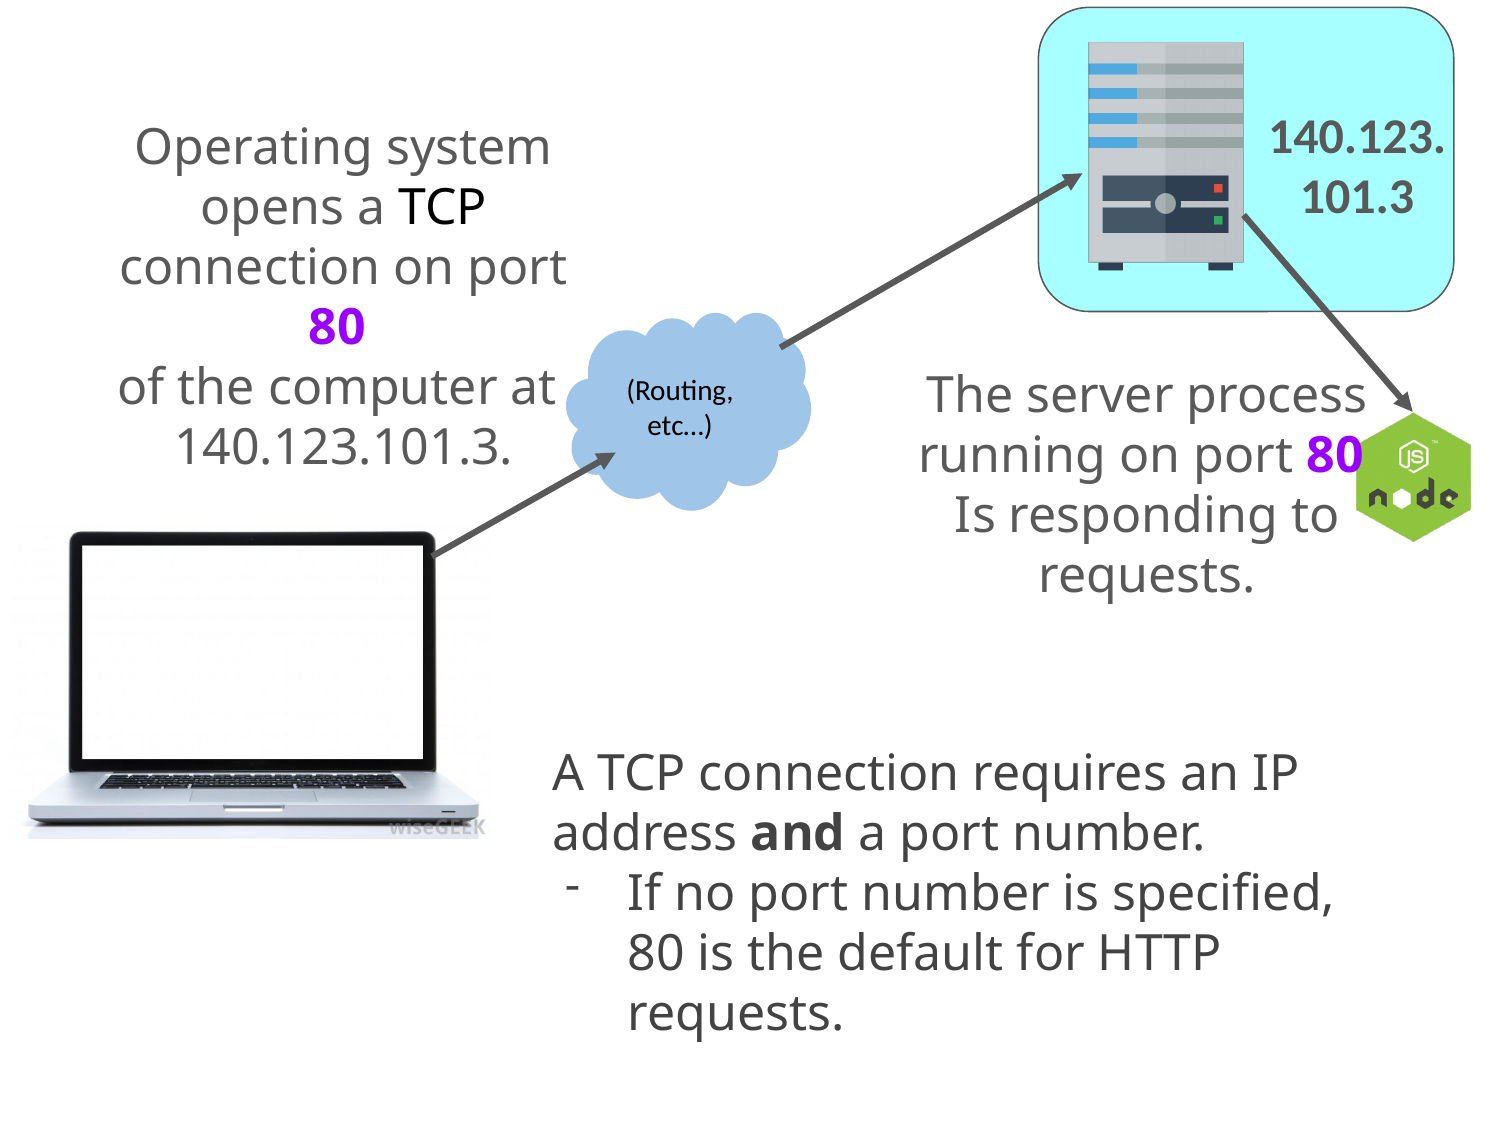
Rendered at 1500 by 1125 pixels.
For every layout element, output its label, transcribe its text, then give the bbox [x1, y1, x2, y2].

list The server process running on port 80 Is responding to requests. [890, 347, 1405, 719]
text_box [1042, 271, 1321, 312]
picture [9, 524, 490, 839]
text_box [1038, 201, 1042, 280]
text_box [1286, 230, 1454, 312]
text_box (Routing, etc…) [565, 312, 812, 511]
list Operating system opens a TCP connection on port 80 of the computer at 140.123.101.3. [86, 99, 601, 471]
text_box 140.123.101.3 [1240, 88, 1474, 230]
picture [1042, 37, 1286, 281]
list A TCP connection requires an IP address and a port number. If no port number is specified, 80 is the default for HTTP requests. [537, 725, 1413, 1125]
picture [1262, 230, 1286, 258]
picture [1405, 411, 1479, 544]
text_box [1043, 7, 1454, 88]
text_box [1038, 39, 1042, 194]
